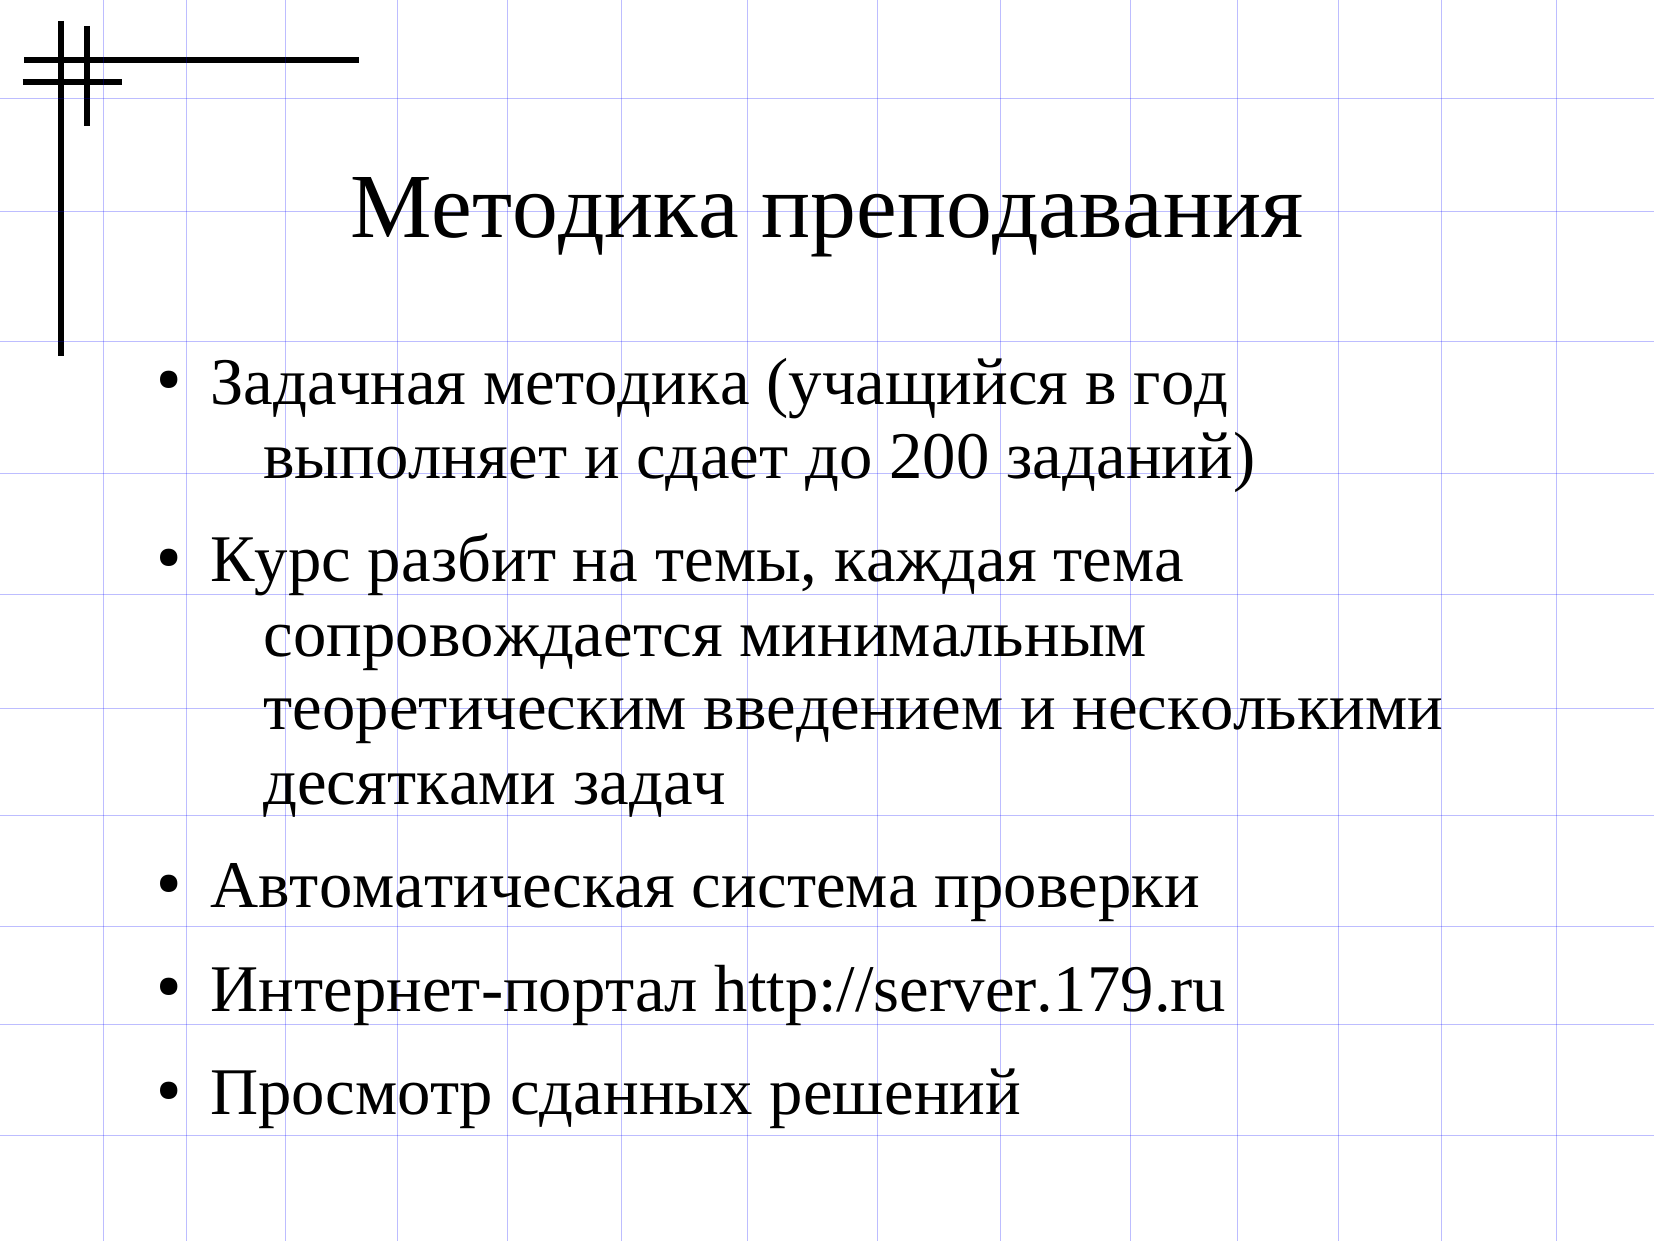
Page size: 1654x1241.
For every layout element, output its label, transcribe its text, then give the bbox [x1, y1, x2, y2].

list Задачная методика (учащийся в год выполняет и сдает до 200 заданий) Курс разбит на темы, каждая тема сопровождается минимальным теоретическим введением и несколькими десятками задач Автоматическая система проверки Интернет-портал http://server.179.ru Просмотр сданных решений [121, 344, 1534, 1164]
title Методика преподавания [121, 102, 1534, 311]
